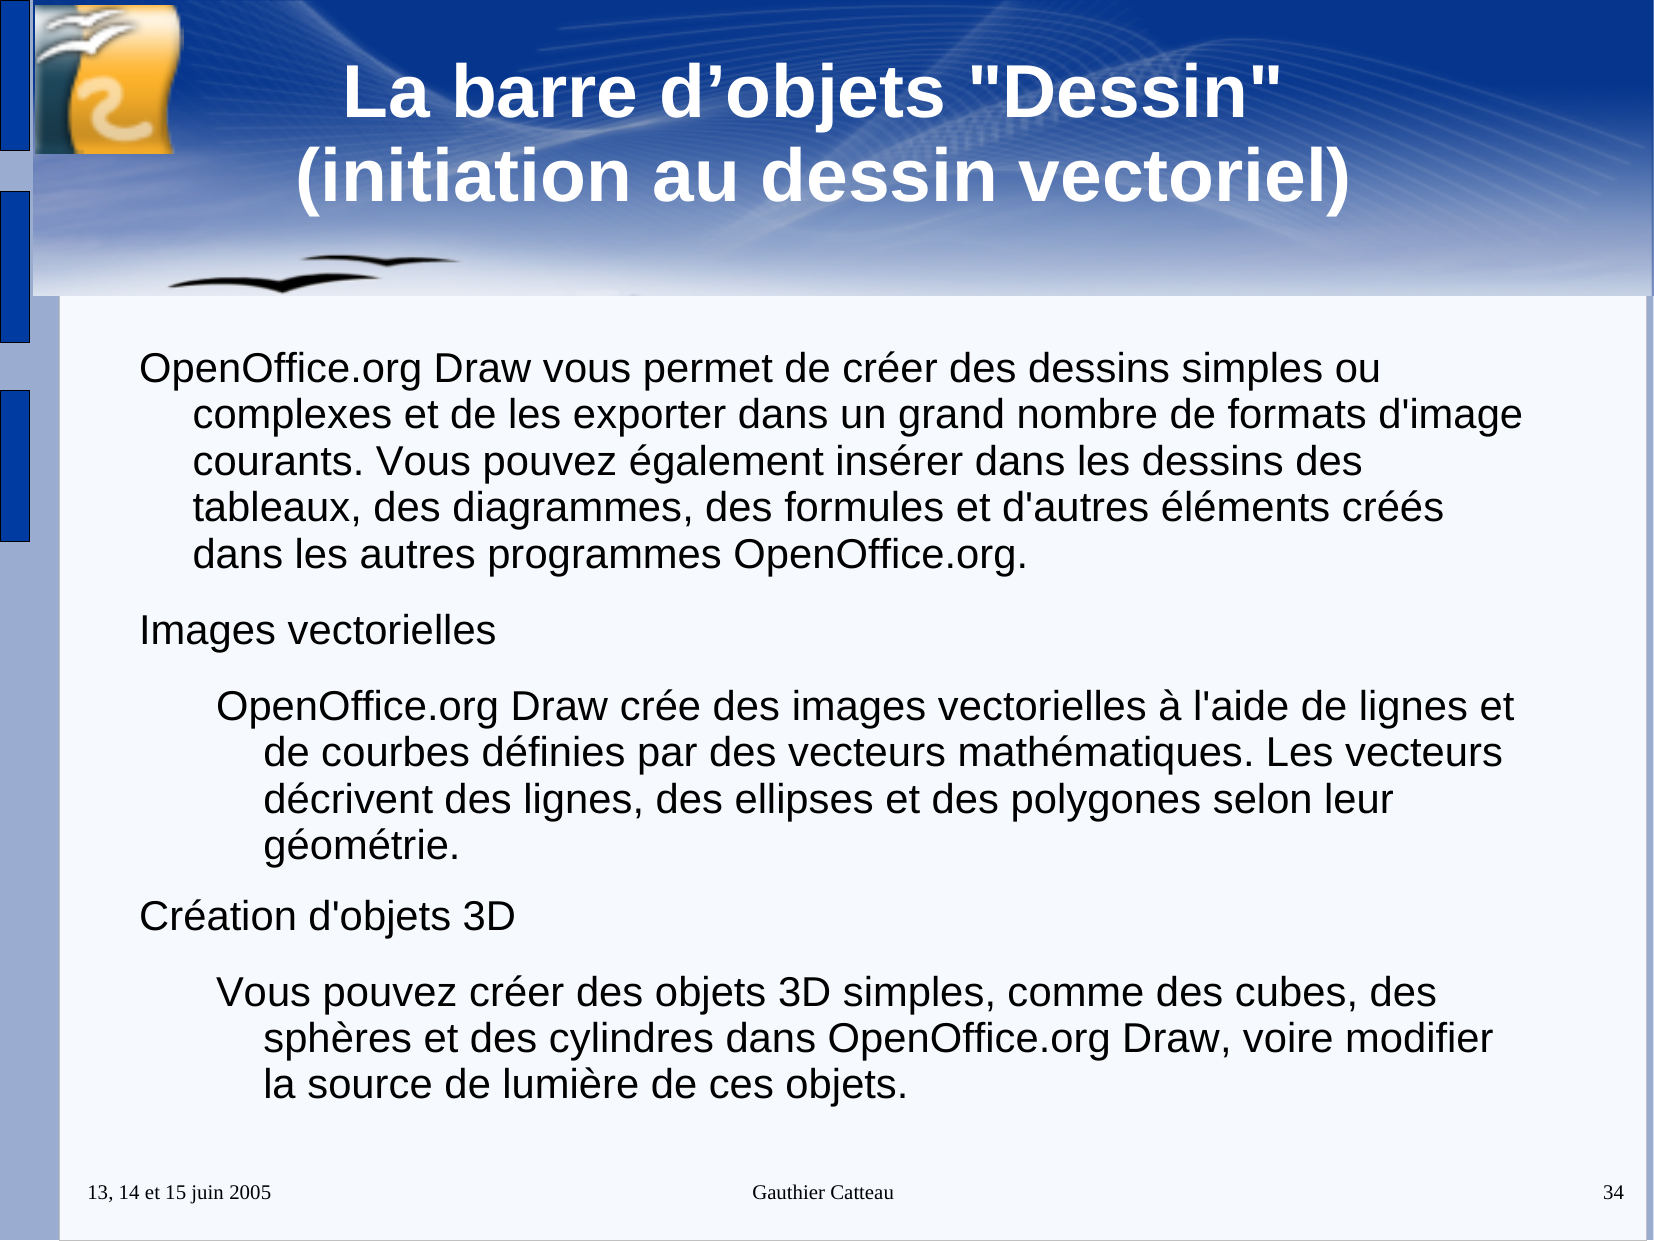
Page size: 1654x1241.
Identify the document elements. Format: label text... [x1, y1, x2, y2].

list OpenOffice.org Draw vous permet de créer des dessins simples ou complexes et de les exporter dans un grand nombre de formats d'image courants. Vous pouvez également insérer dans les dessins des tableaux, des diagrammes, des formules et d'autres éléments créés dans les autres programmes OpenOffice.org. Images vectorielles OpenOffice.org Draw crée des images vectorielles à l'aide de lignes et de courbes définies par des vecteurs mathématiques. Les vecteurs décrivent des lignes, des ellipses et des polygones selon leur géométrie. Création d'objets 3D Vous pouvez créer des objets 3D simples, comme des cubes, des sphères et des cylindres dans OpenOffice.org Draw, voire modifier la source de lumière de ces objets. [121, 344, 1534, 1127]
title La barre d’objets "Dessin" (initiation au dessin vectoriel) [118, 29, 1531, 237]
picture [33, 0, 1654, 296]
